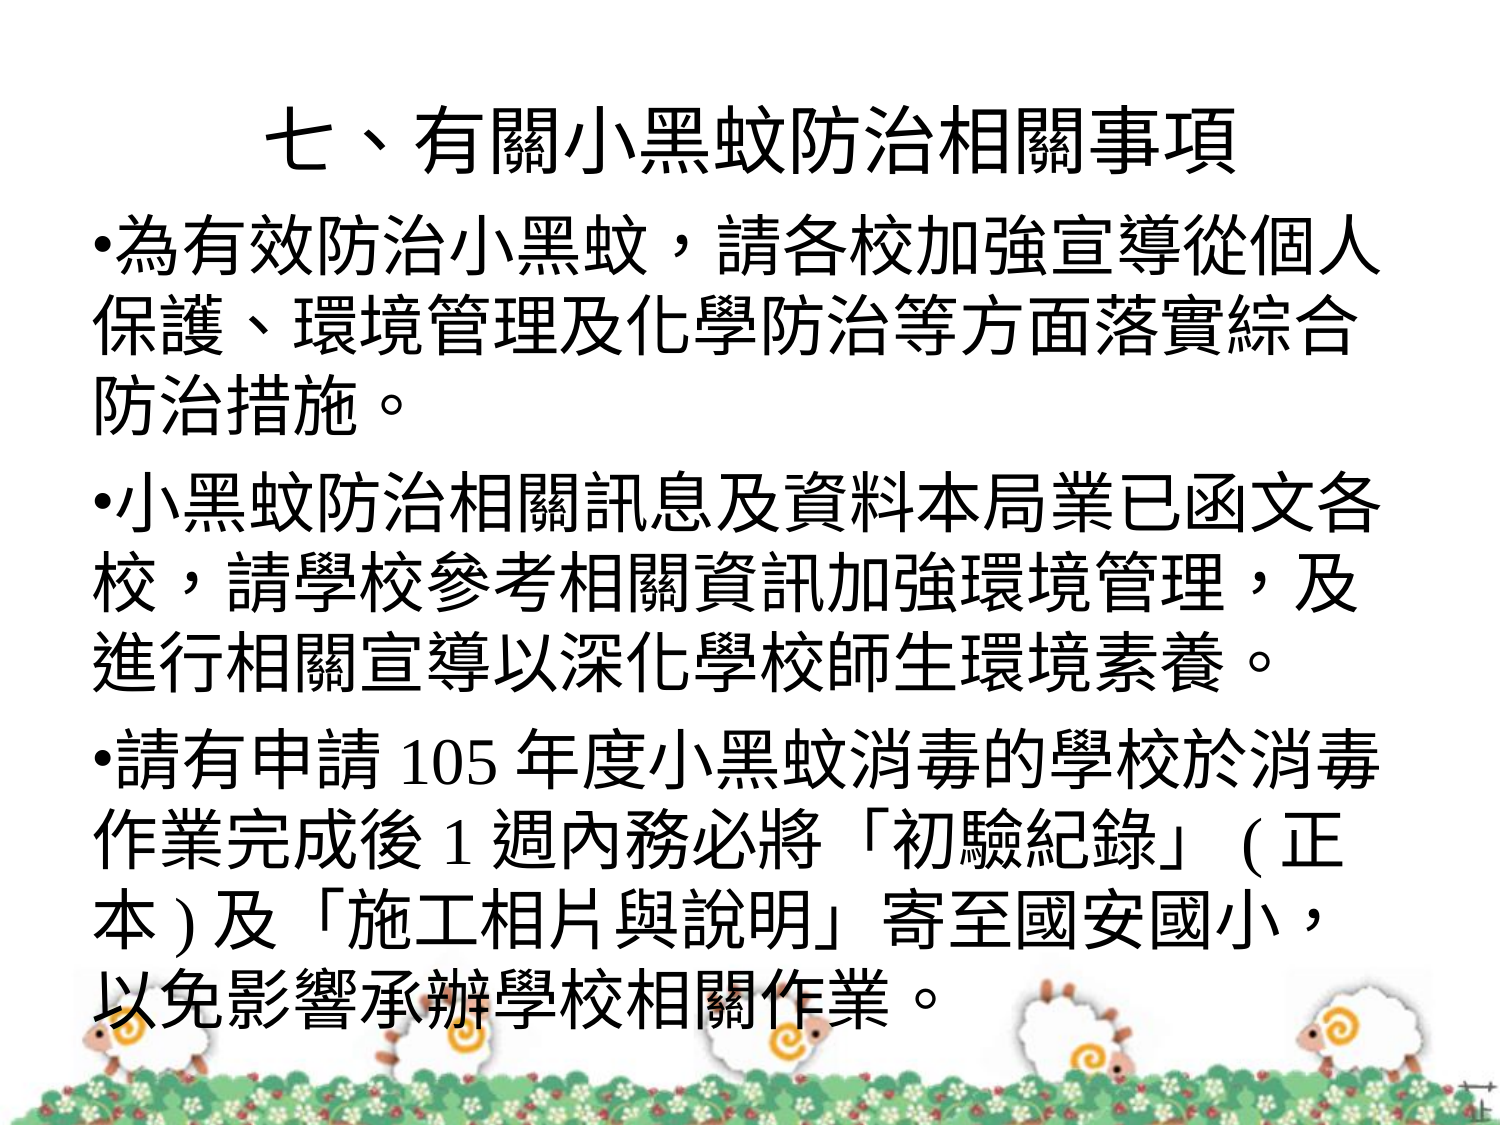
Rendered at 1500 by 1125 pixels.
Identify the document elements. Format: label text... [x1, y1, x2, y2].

title 七、有關小黑蚊防治相關事項 [75, 45, 1426, 233]
picture [0, 645, 1500, 1125]
list 為有效防治小黑蚊，請各校加強宣導從個人保護、環境管理及化學防治等方面落實綜合防治措施。 小黑蚊防治相關訊息及資料本局業已函文各校，請學校參考相關資訊加強環境管理，及進行相關宣導以深化學校師生環境素養。 請有申請105年度小黑蚊消毒的學校於消毒作業完成後1週內務必將「初驗紀錄」(正本)及「施工相片與說明」寄至國安國小，以免影響承辦學校相關作業。 [76, 196, 1427, 1071]
